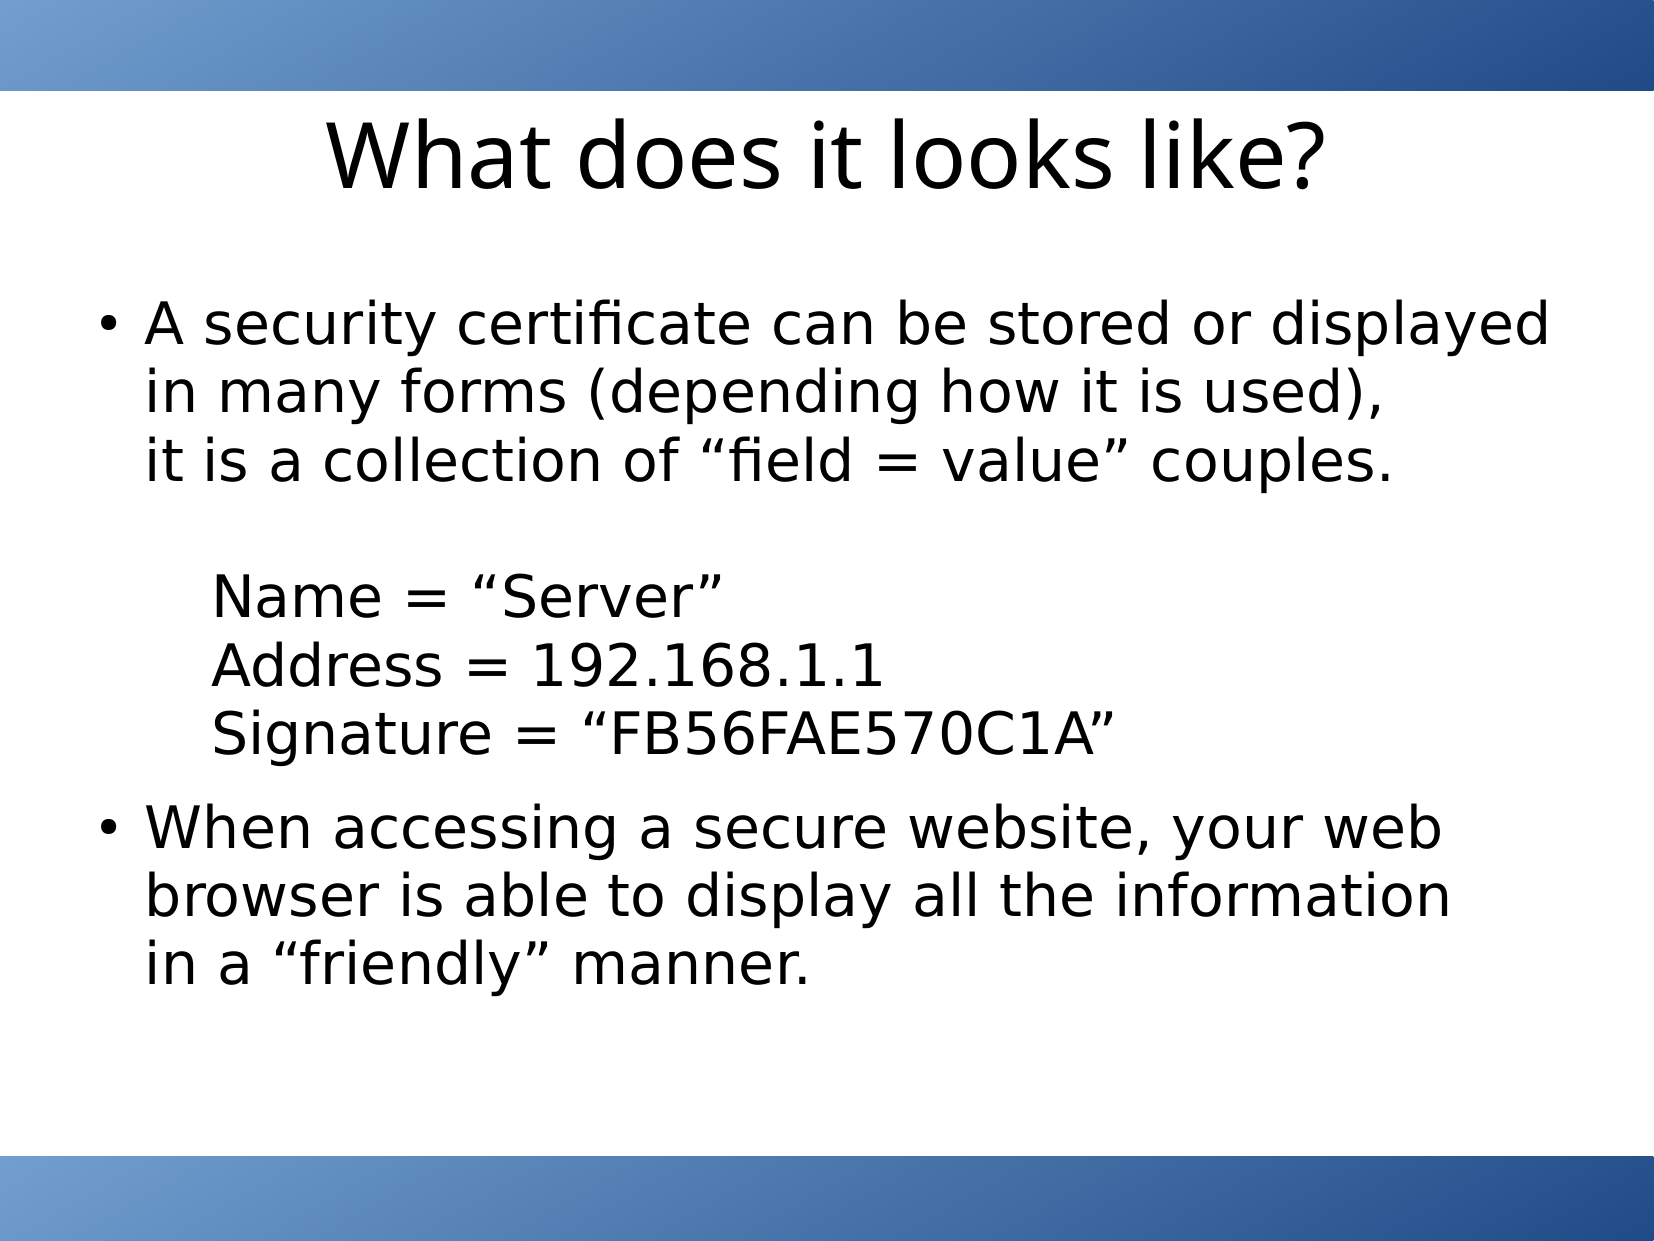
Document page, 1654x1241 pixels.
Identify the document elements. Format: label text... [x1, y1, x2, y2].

list A security certificate can be stored or displayed in many forms (depending how it is used), it is a collection of “field = value” couples. Name = “Server” Address = 192.168.1.1 Signature = “FB56FAE570C1A” When accessing a secure website, your web browser is able to display all the information in a “friendly” manner. [82, 290, 1571, 1010]
title What does it looks like? [82, 49, 1571, 257]
